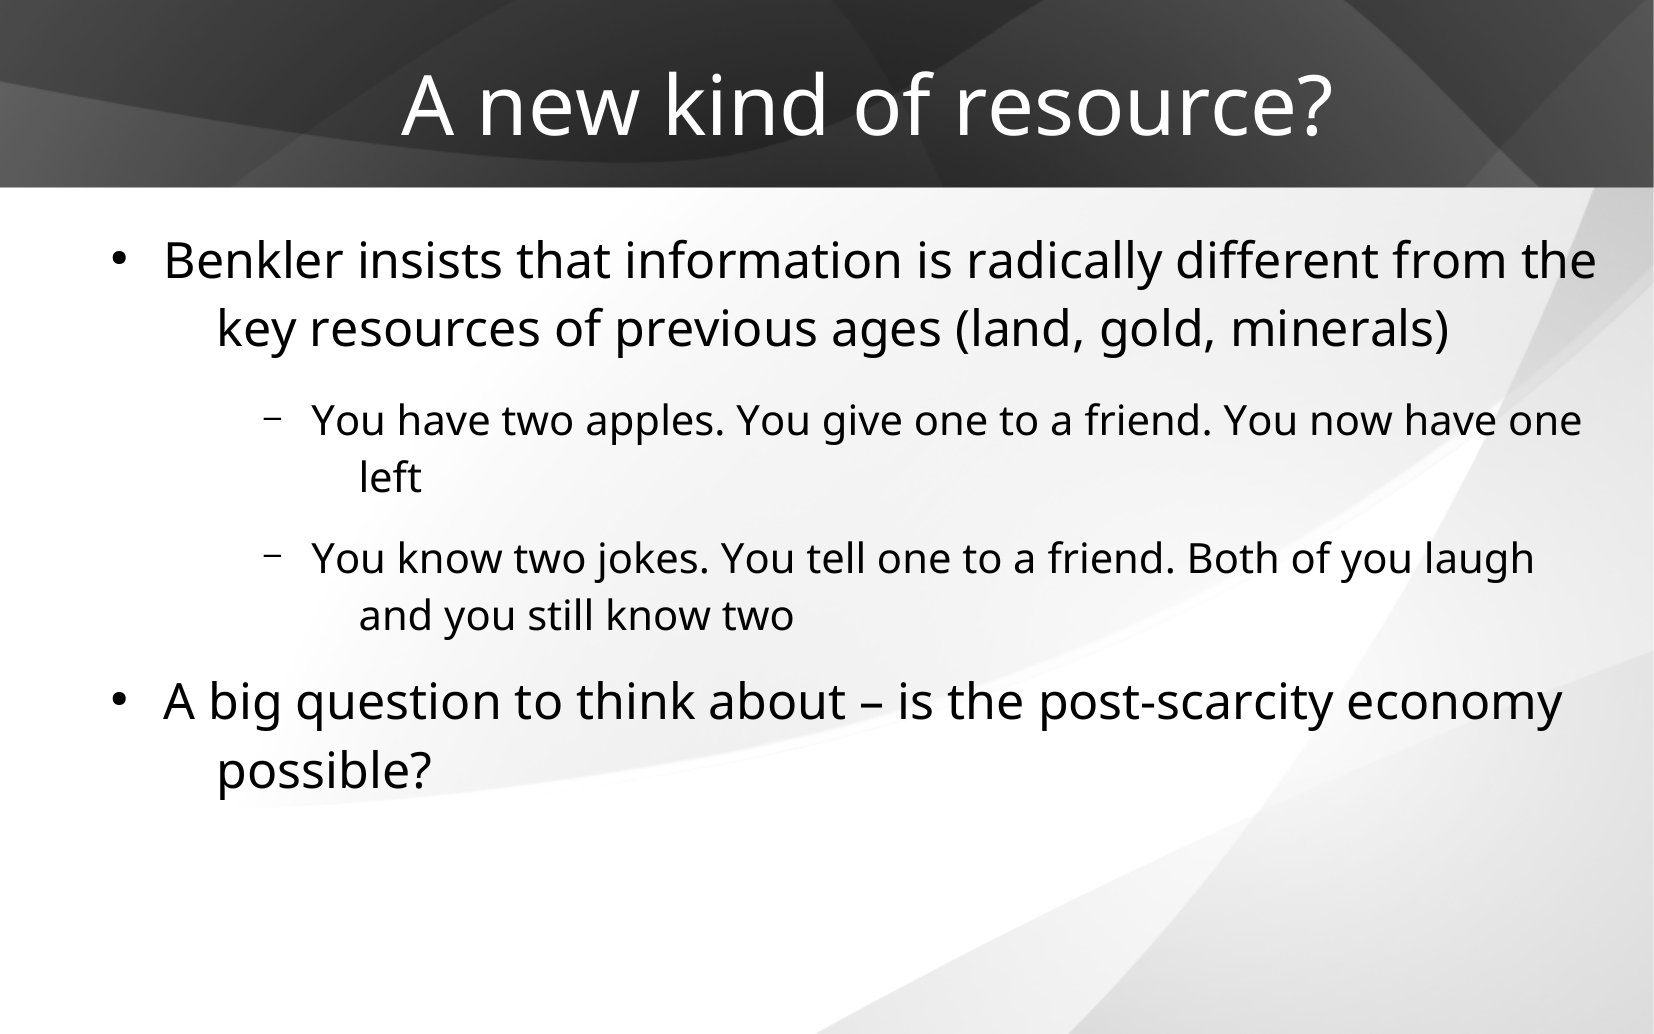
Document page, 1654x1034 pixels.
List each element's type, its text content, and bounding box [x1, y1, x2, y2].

picture [0, 0, 1654, 1034]
list Benkler insists that information is radically different from the key resources of previous ages (land, gold, minerals) You have two apples. You give one to a friend. You now have one left You know two jokes. You tell one to a friend. Both of you laugh and you still know two A big question to think about – is the post-scarcity economy possible? [75, 225, 1613, 1013]
title A new kind of resource? [124, 0, 1613, 208]
